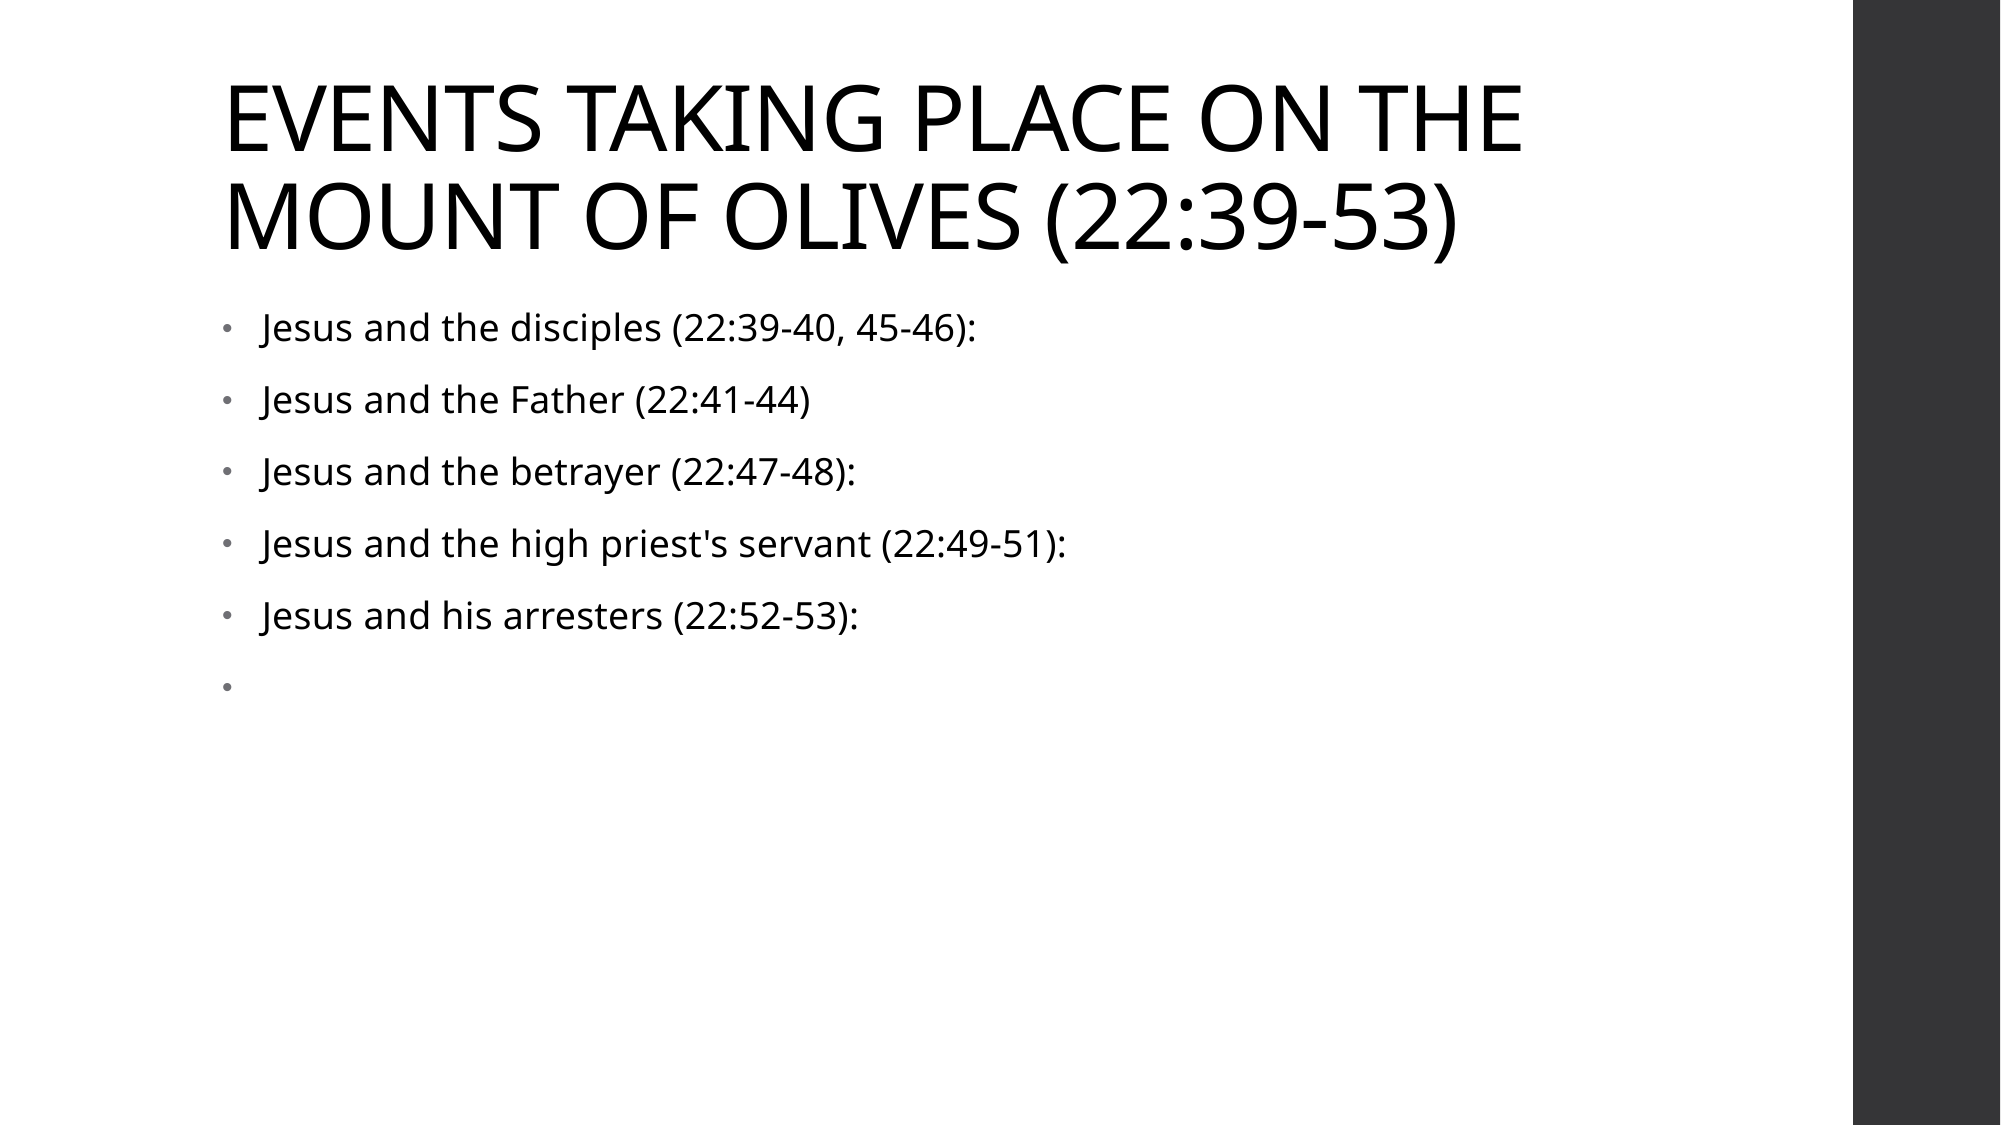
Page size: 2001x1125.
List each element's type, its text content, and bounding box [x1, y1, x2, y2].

list Jesus and the disciples (22:39-40, 45-46): Jesus and the Father (22:41-44) Jesus and the betrayer (22:47-48): Jesus and the high priest's servant (22:49-51): Jesus and his arresters (22:52-53): [206, 299, 1617, 1014]
title EVENTS TAKING PLACE ON THE MOUNT OF OLIVES (22:39-53) [206, 60, 1797, 278]
